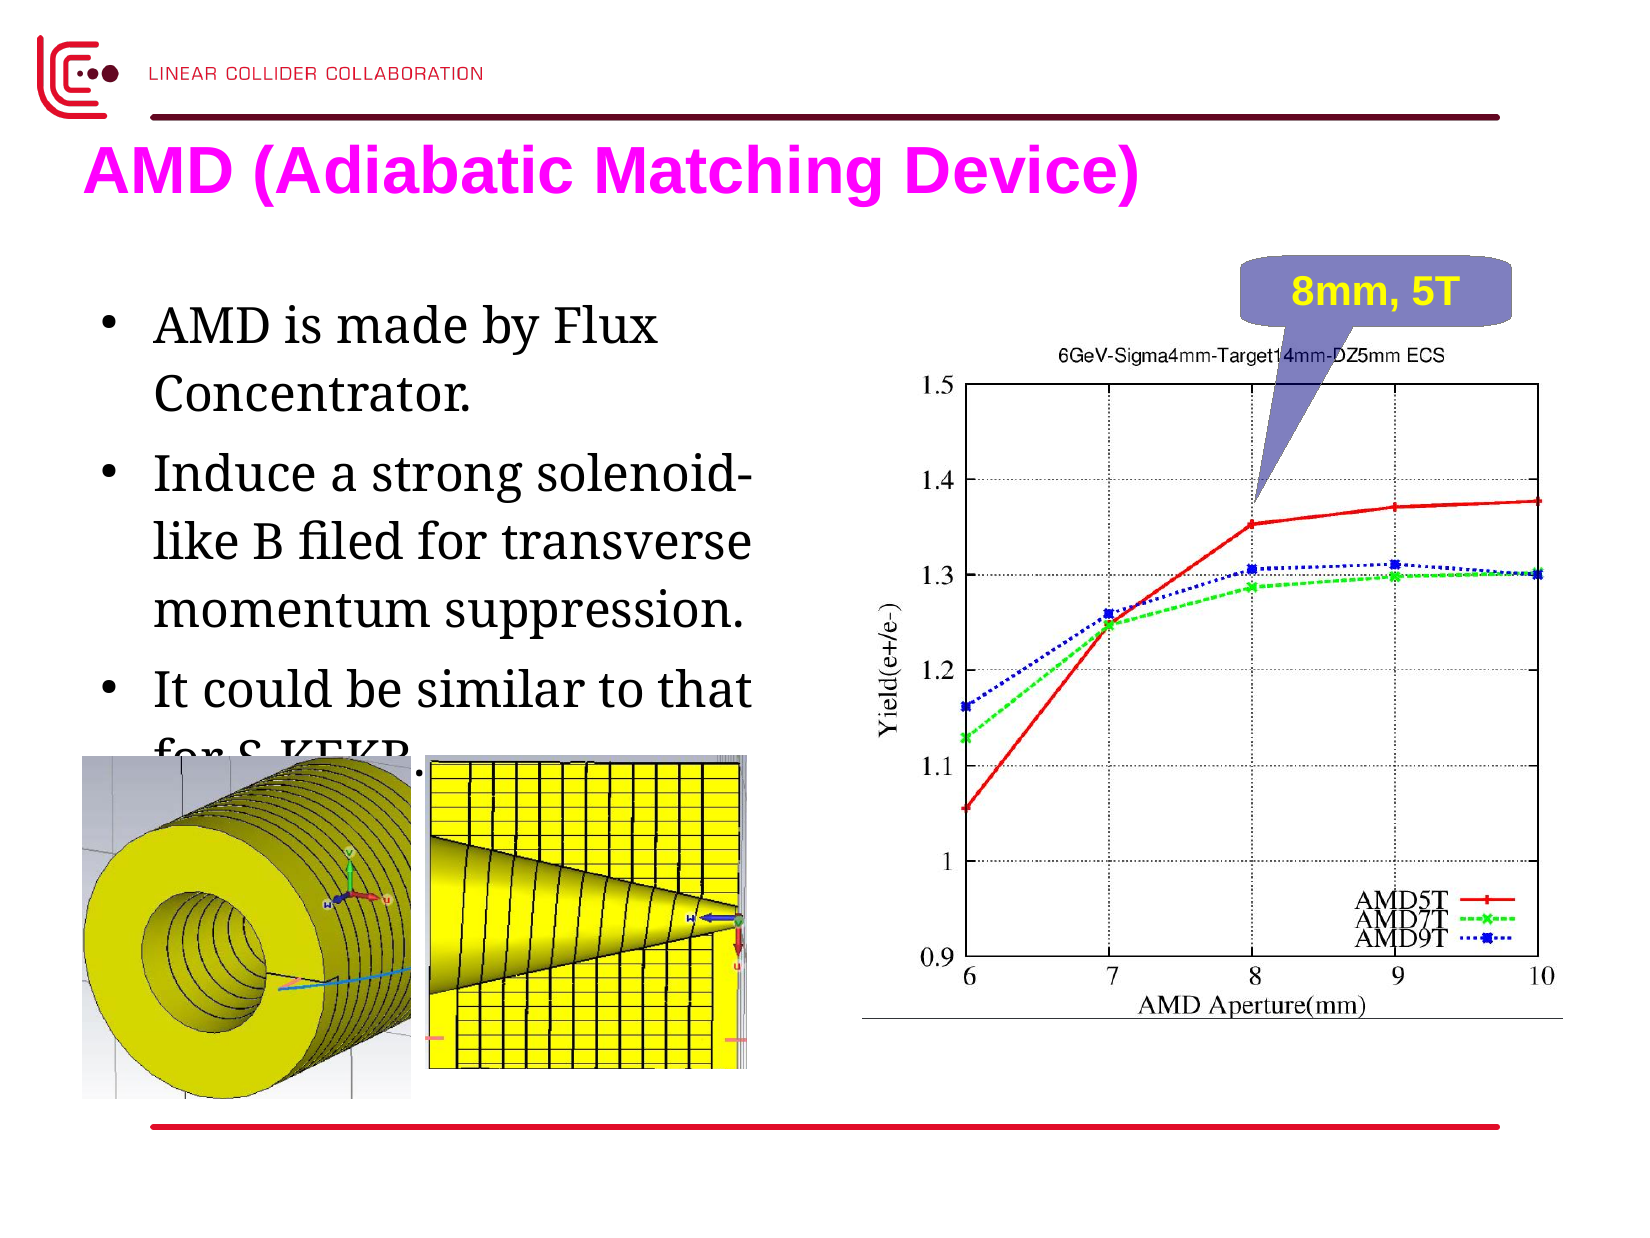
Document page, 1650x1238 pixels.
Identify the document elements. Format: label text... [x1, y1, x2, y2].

list AMD is made by Flux Concentrator. Induce a strong solenoid-like B filed for transverse momentum suppression. It could be similar to that for S-KEKB. [82, 289, 792, 1107]
picture [150, 274, 1563, 1130]
picture [82, 756, 411, 1099]
title AMD (Adiabatic Matching Device) [82, 67, 1568, 274]
text_box 8mm, 5T [1240, 255, 1512, 503]
picture [37, 35, 482, 119]
picture [425, 755, 747, 1069]
